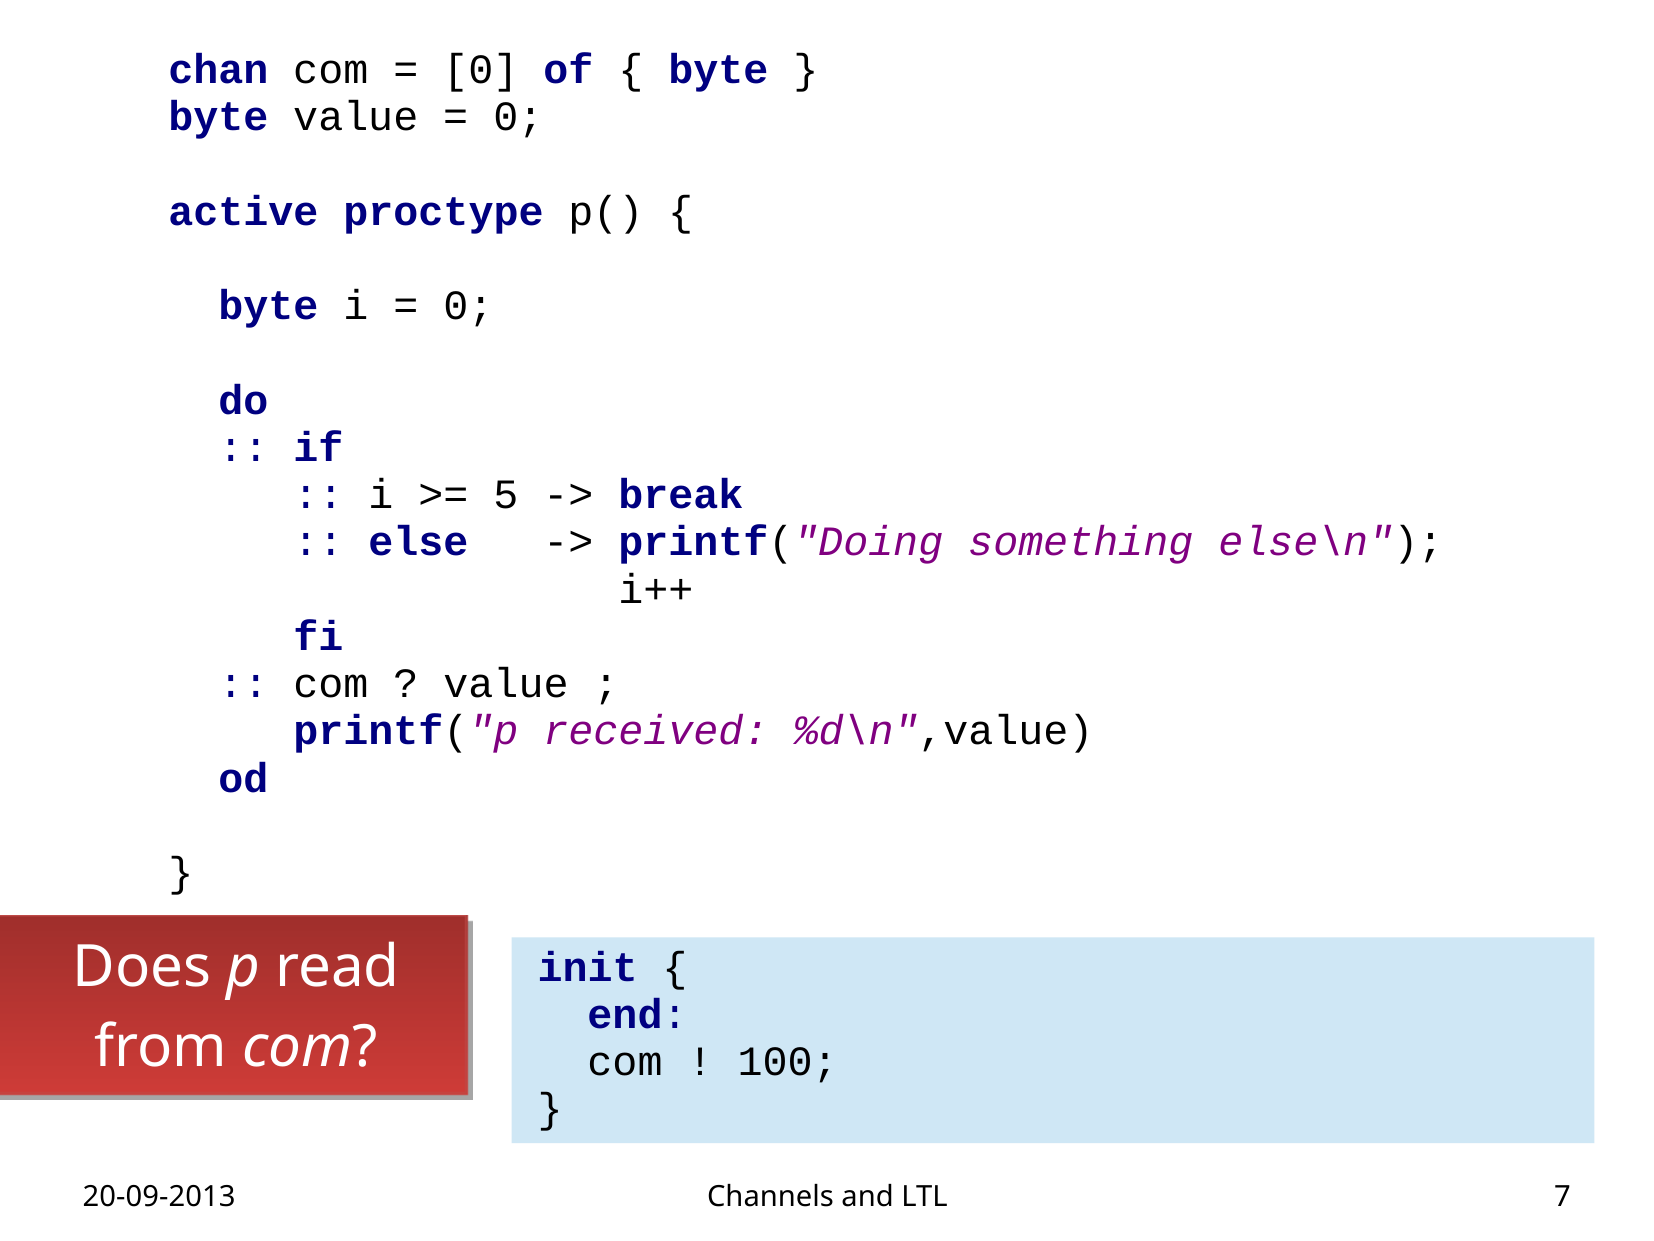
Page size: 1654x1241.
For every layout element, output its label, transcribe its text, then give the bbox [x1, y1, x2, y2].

text_box chan com = [0] of { byte } byte value = 0; active proctype p() { byte i = 0; do :: if :: i >= 5 -> break :: else -> printf("Doing something else\n"); i++ fi :: com ? value ; printf("p received: %d\n",value) od } init { end: com ! 100; } [153, 41, 1459, 1143]
text_box [511, 937, 1595, 1144]
picture [0, 1093, 153, 1100]
title Does p read from com? [0, 915, 153, 1093]
